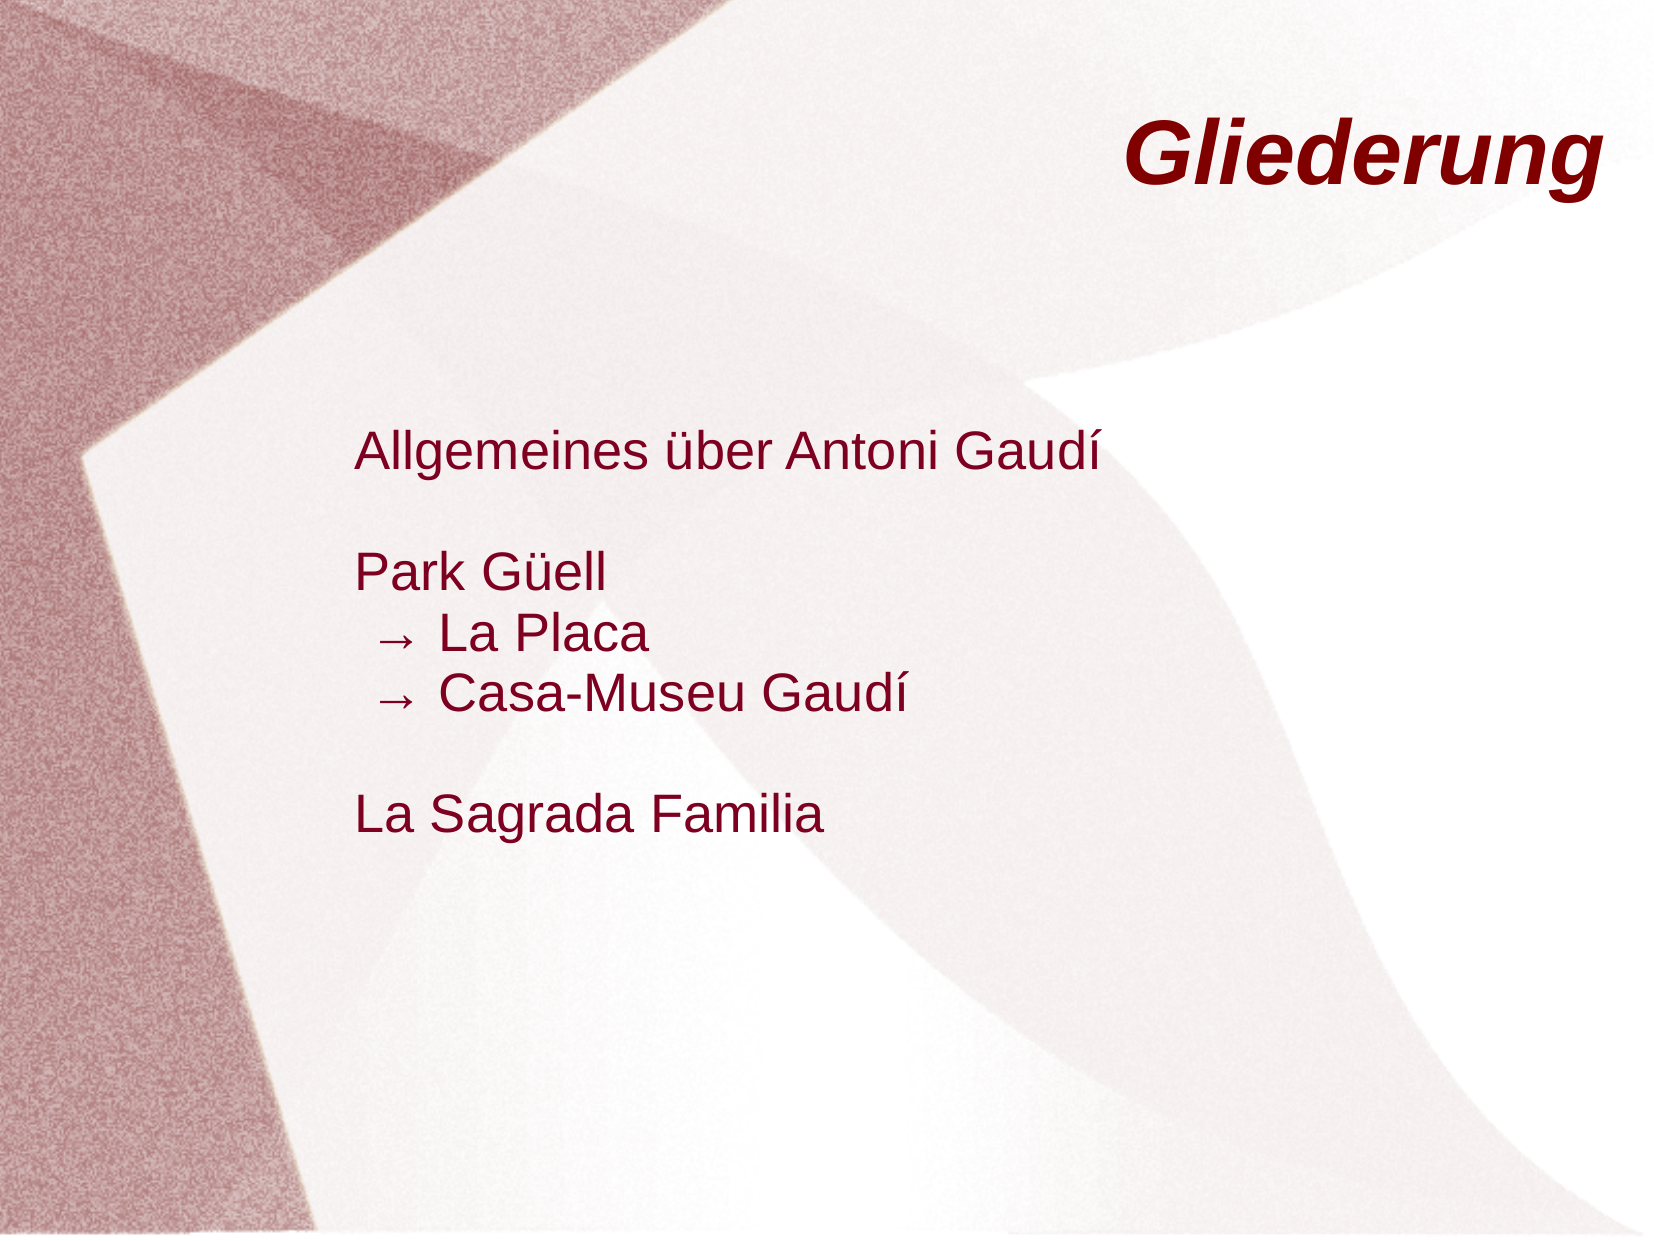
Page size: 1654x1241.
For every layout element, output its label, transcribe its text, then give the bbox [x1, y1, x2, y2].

picture [0, 0, 1654, 1241]
title Gliederung [596, 49, 1607, 257]
text_box Allgemeines über Antoni Gaudí Park Güell → La Placa → Casa-Museu Gaudí La Sagrada Familia [324, 413, 1506, 852]
